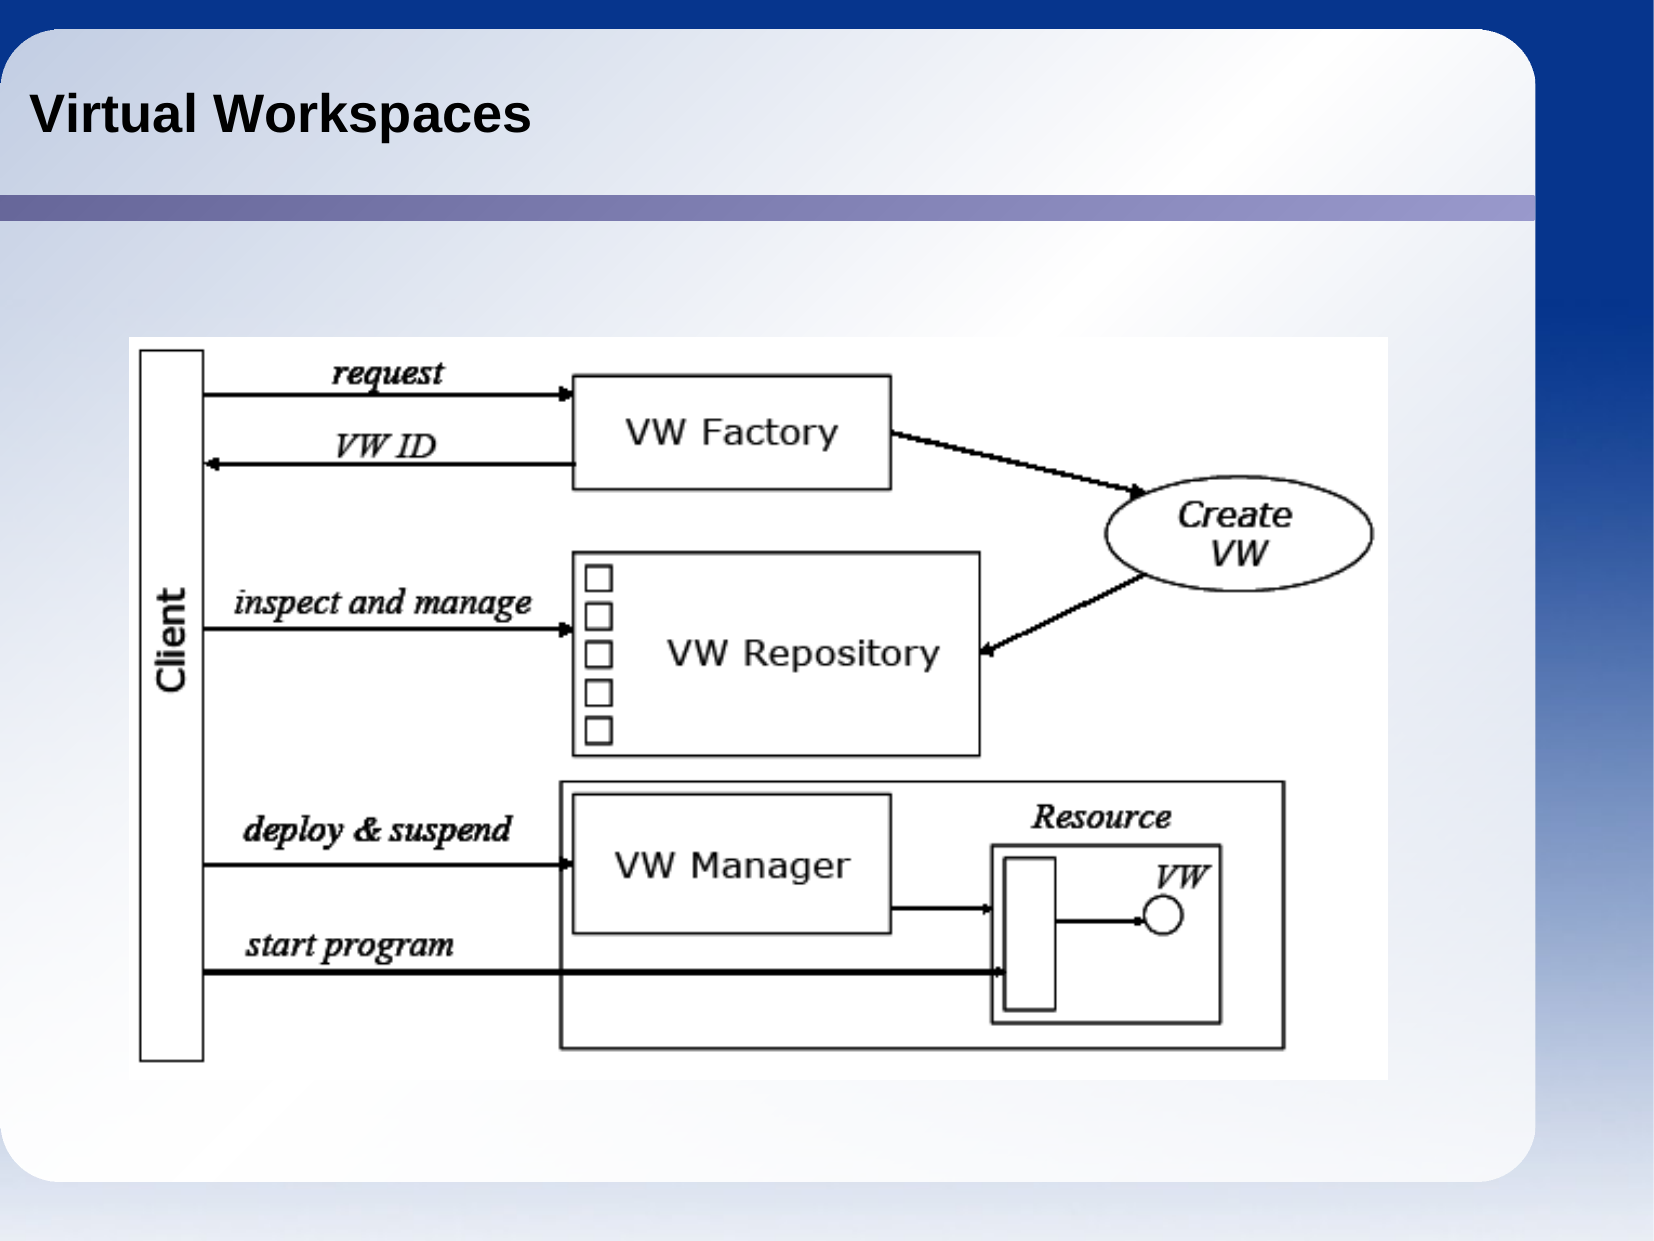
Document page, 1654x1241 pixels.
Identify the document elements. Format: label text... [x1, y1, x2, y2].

picture [0, 0, 1654, 1241]
title Virtual Workspaces [29, 49, 1506, 178]
picture [129, 337, 1388, 1080]
